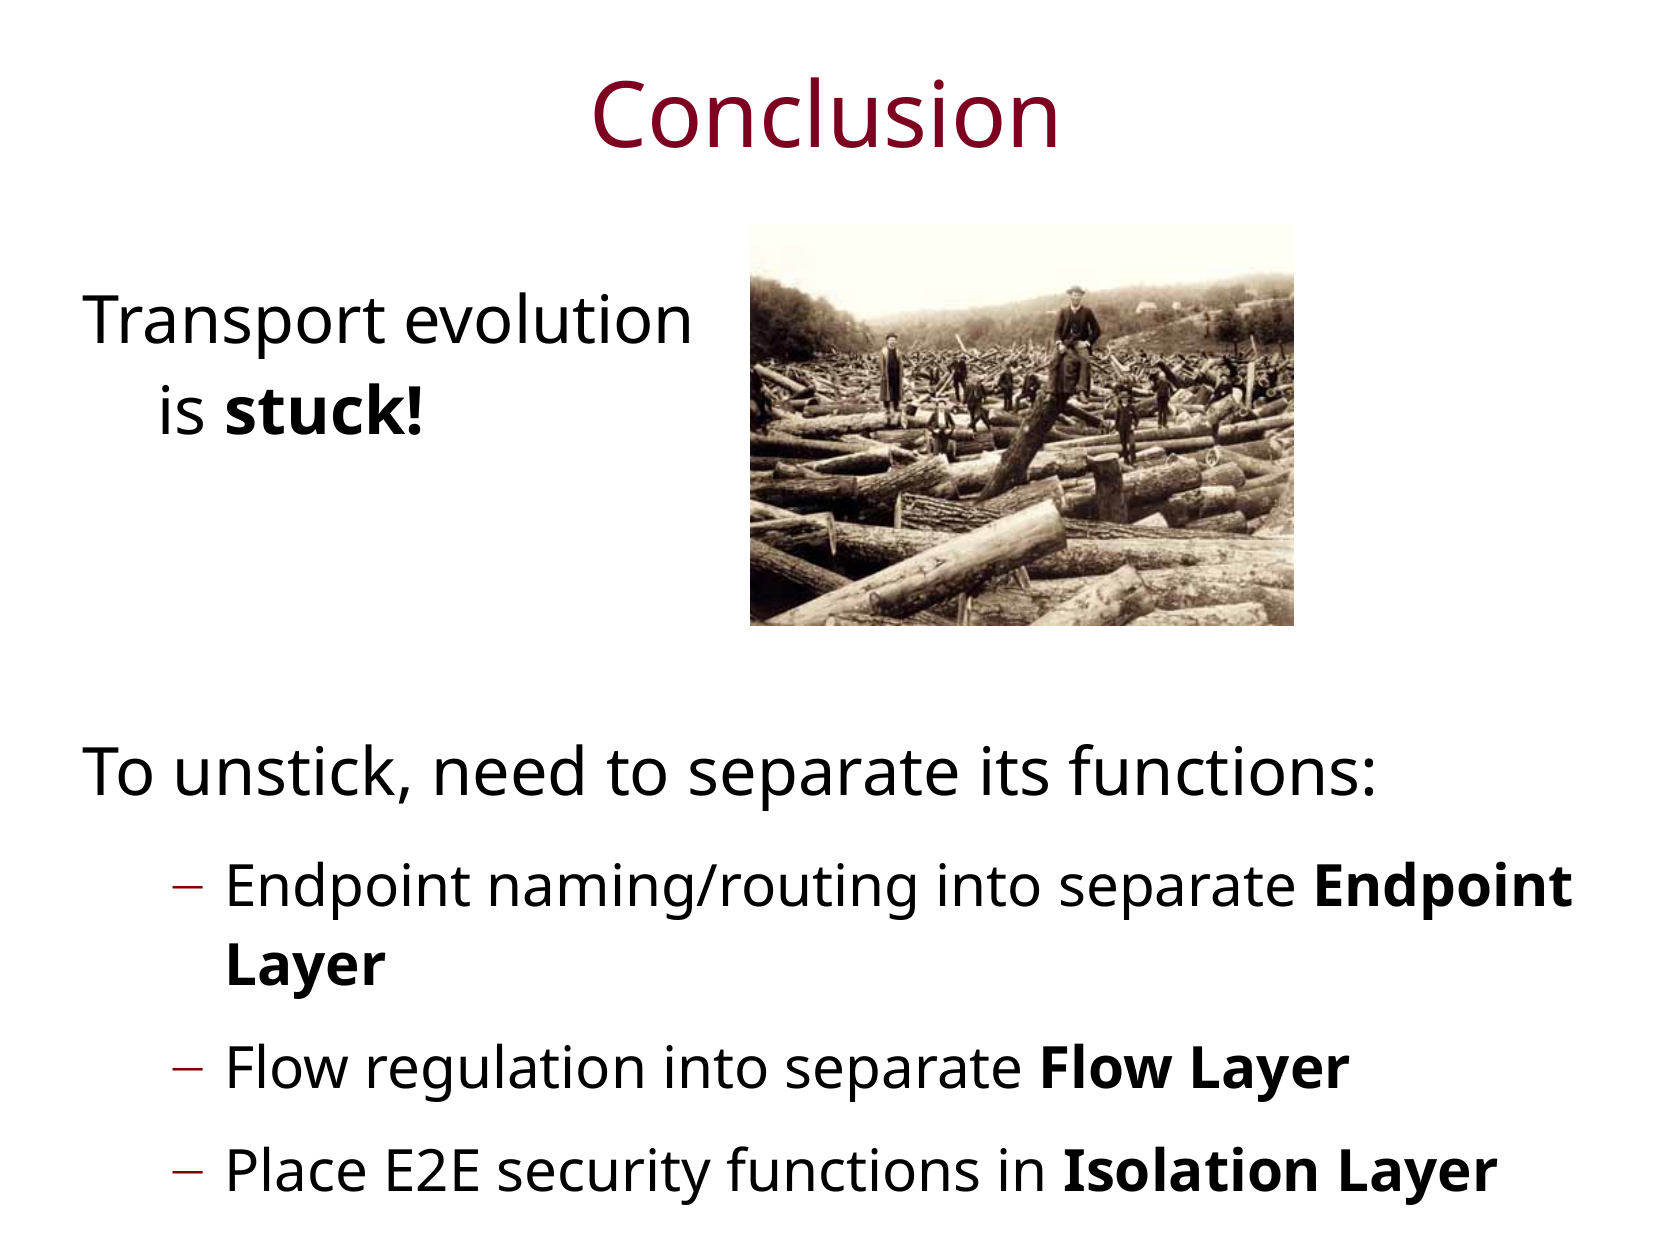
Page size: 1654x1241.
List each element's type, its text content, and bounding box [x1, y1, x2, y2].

title Conclusion [82, 8, 1571, 216]
picture [750, 224, 1294, 626]
list Transport evolution is stuck! To unstick, need to separate its functions: Endpoint naming/routing into separate Endpoint Layer Flow regulation into separate Flow Layer Place E2E security functions in Isolation Layer Place semantic abstractions in Transport Layer [82, 272, 1613, 1183]
